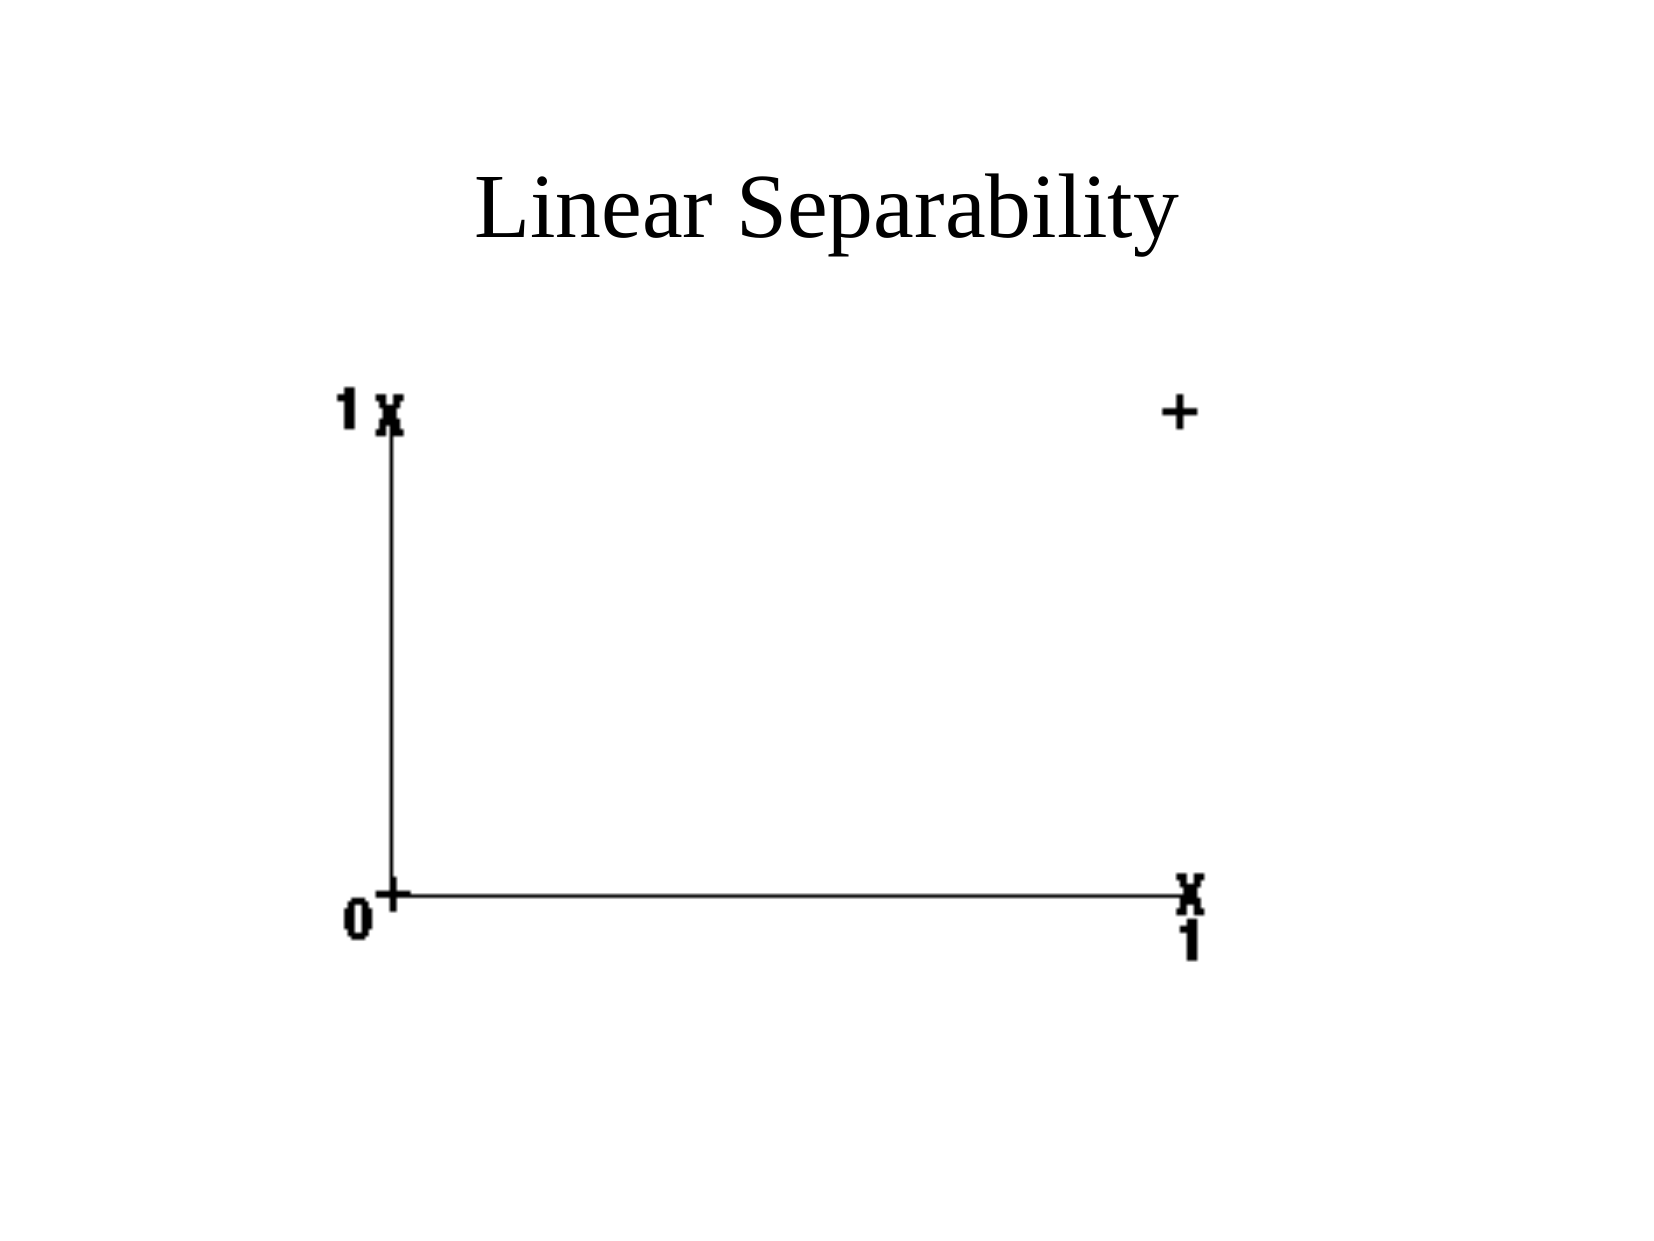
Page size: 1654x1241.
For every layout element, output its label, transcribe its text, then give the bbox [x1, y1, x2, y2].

title Linear Separability [121, 102, 1534, 311]
chart [300, 350, 1251, 976]
